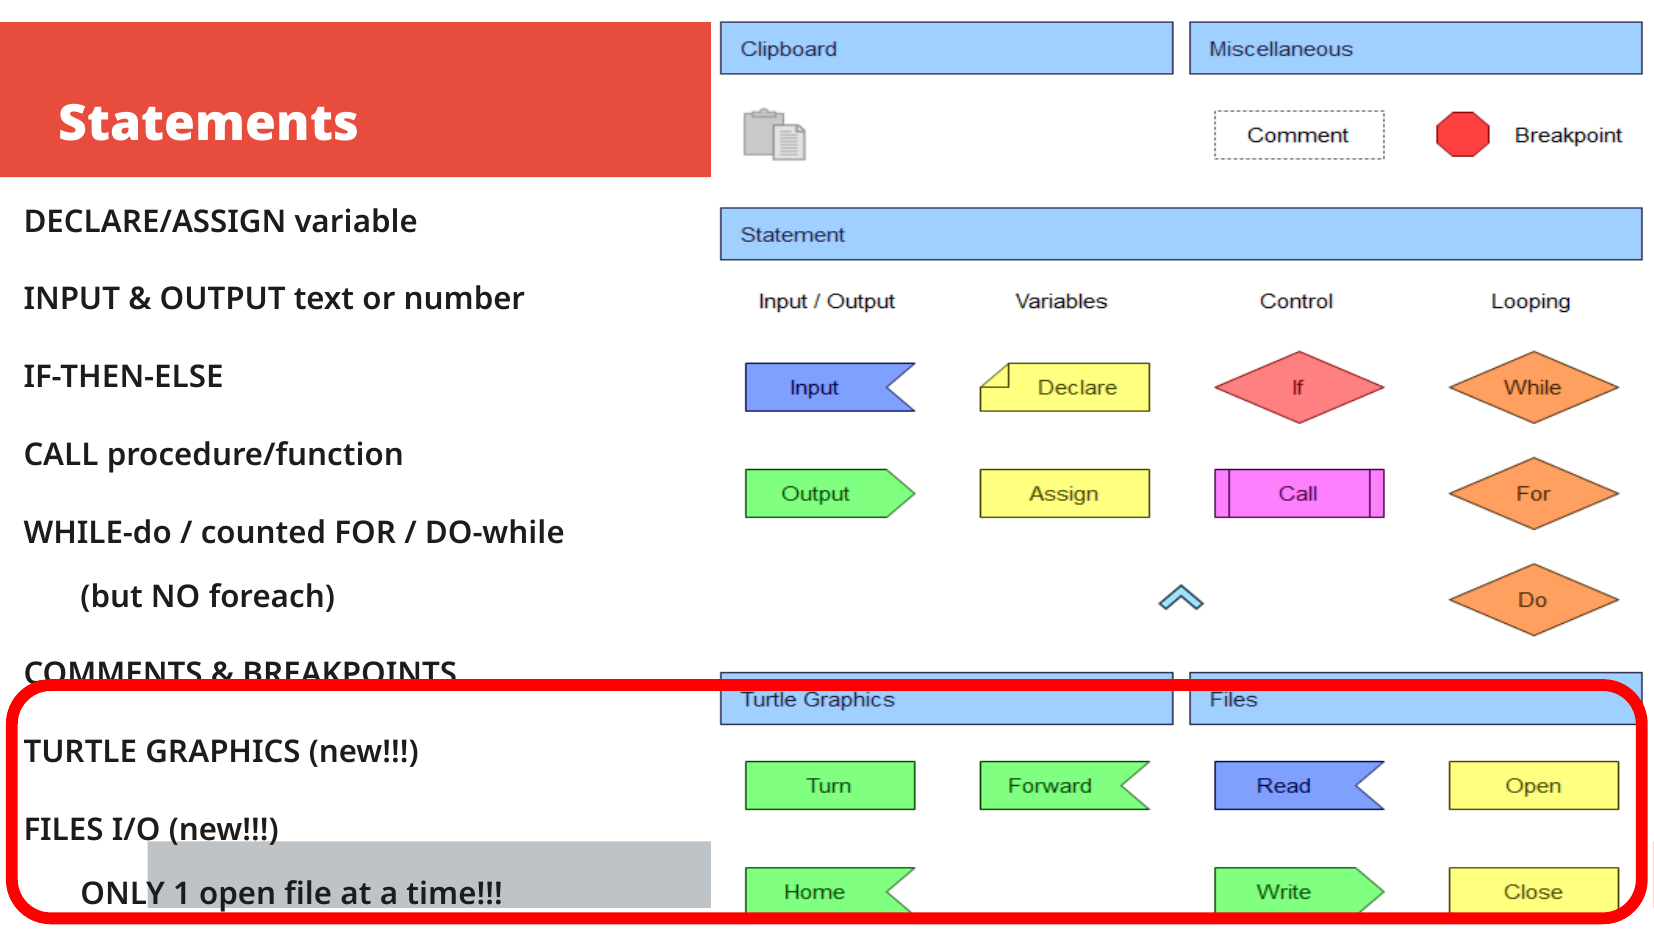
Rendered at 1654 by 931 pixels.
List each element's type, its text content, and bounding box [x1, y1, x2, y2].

picture [711, 11, 1654, 931]
list DECLARE/ASSIGN variable INPUT & OUTPUT text or number IF-THEN-ELSE CALL procedure/function WHILE-do / counted FOR / DO-while (but NO foreach) COMMENTS & BREAKPOINTS TURTLE GRAPHICS (new!!!) FILES I/O (new!!!) ONLY 1 open file at a time!!! [23, 177, 756, 687]
picture [756, 691, 1635, 912]
title Statements [59, 44, 711, 156]
list DECLARE/ASSIGN variable INPUT & OUTPUT text or number IF-THEN-ELSE CALL procedure/function WHILE-do / counted FOR / DO-while (but NO foreach) COMMENTS & BREAKPOINTS TURTLE GRAPHICS (new!!!) FILES I/O (new!!!) ONLY 1 open file at a time!!! [23, 691, 756, 912]
